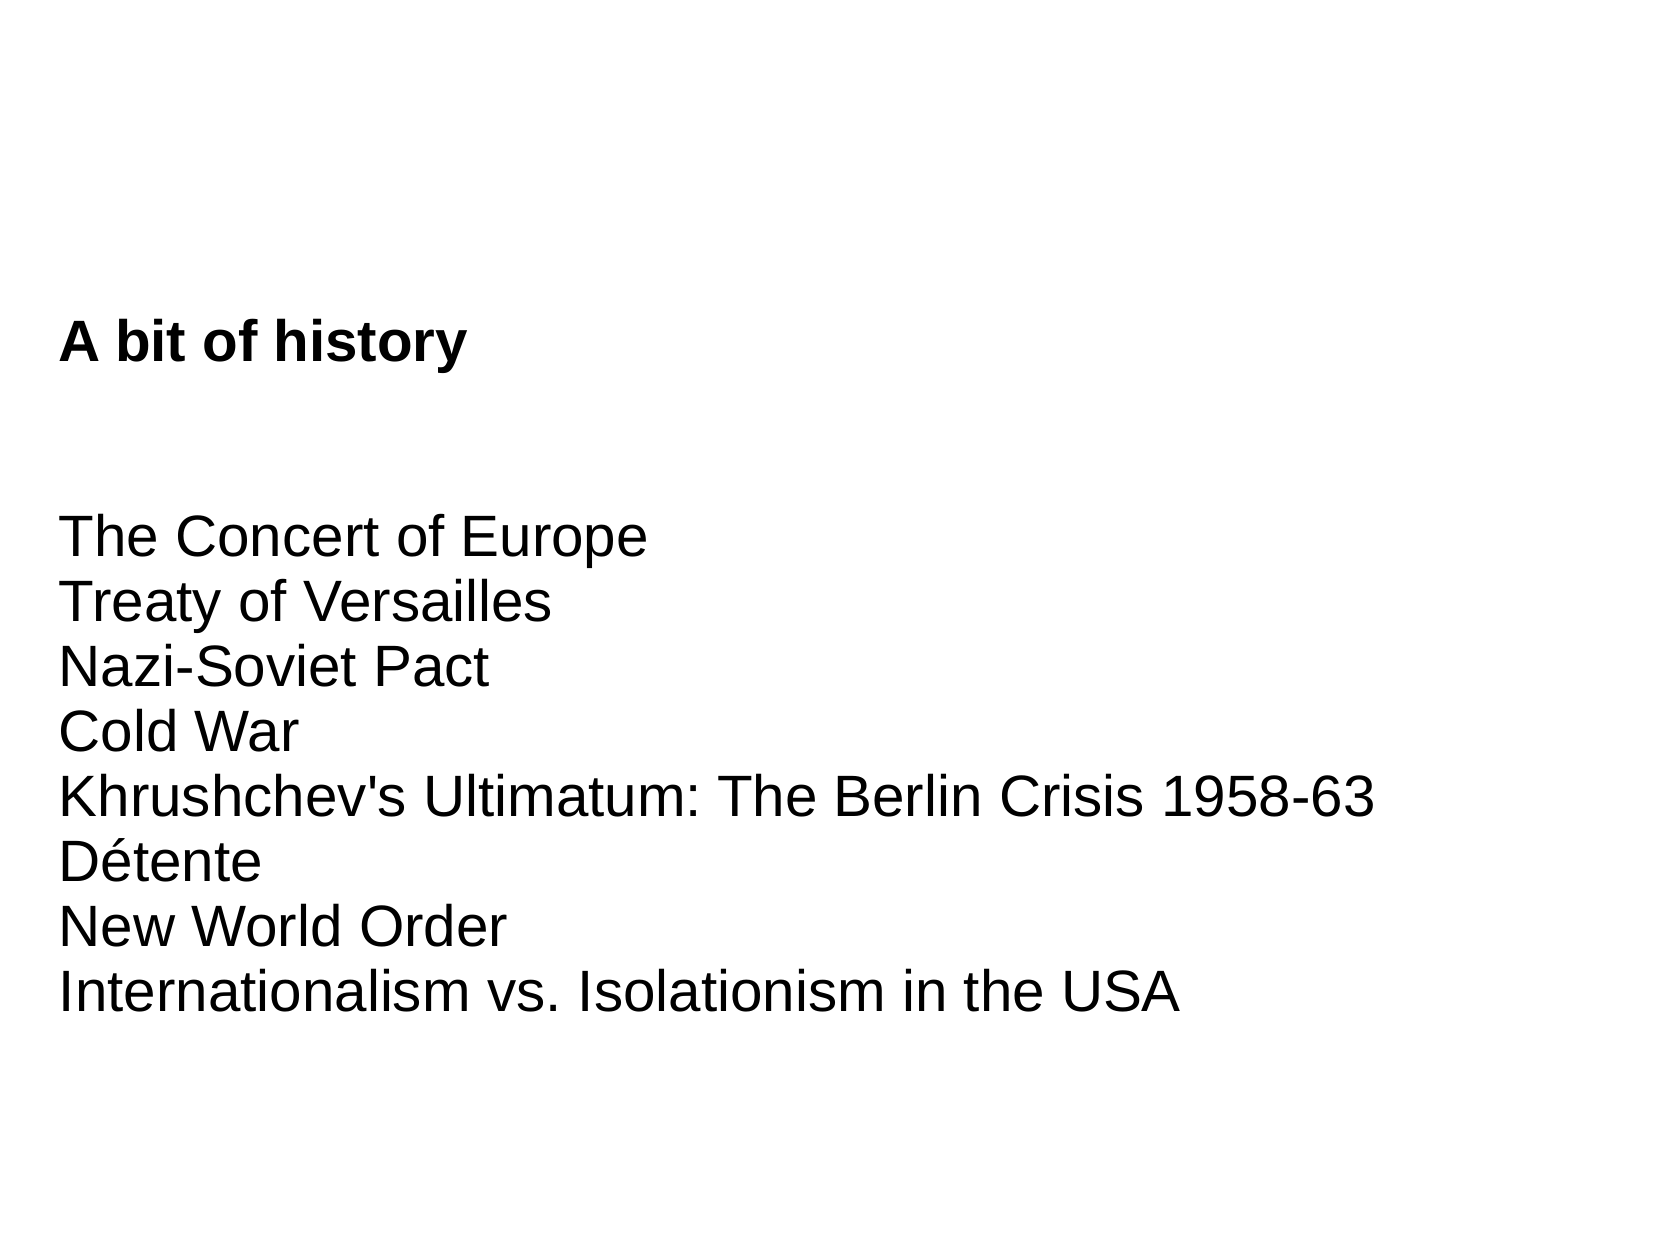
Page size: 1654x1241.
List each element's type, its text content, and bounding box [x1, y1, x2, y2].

title A bit of history The Concert of Europe Treaty of Versailles Nazi-Soviet Pact Cold War Khrushchev's Ultimatum: The Berlin Crisis 1958-63 Détente New World Order Internationalism vs. Isolationism in the USA [59, 308, 1625, 1024]
